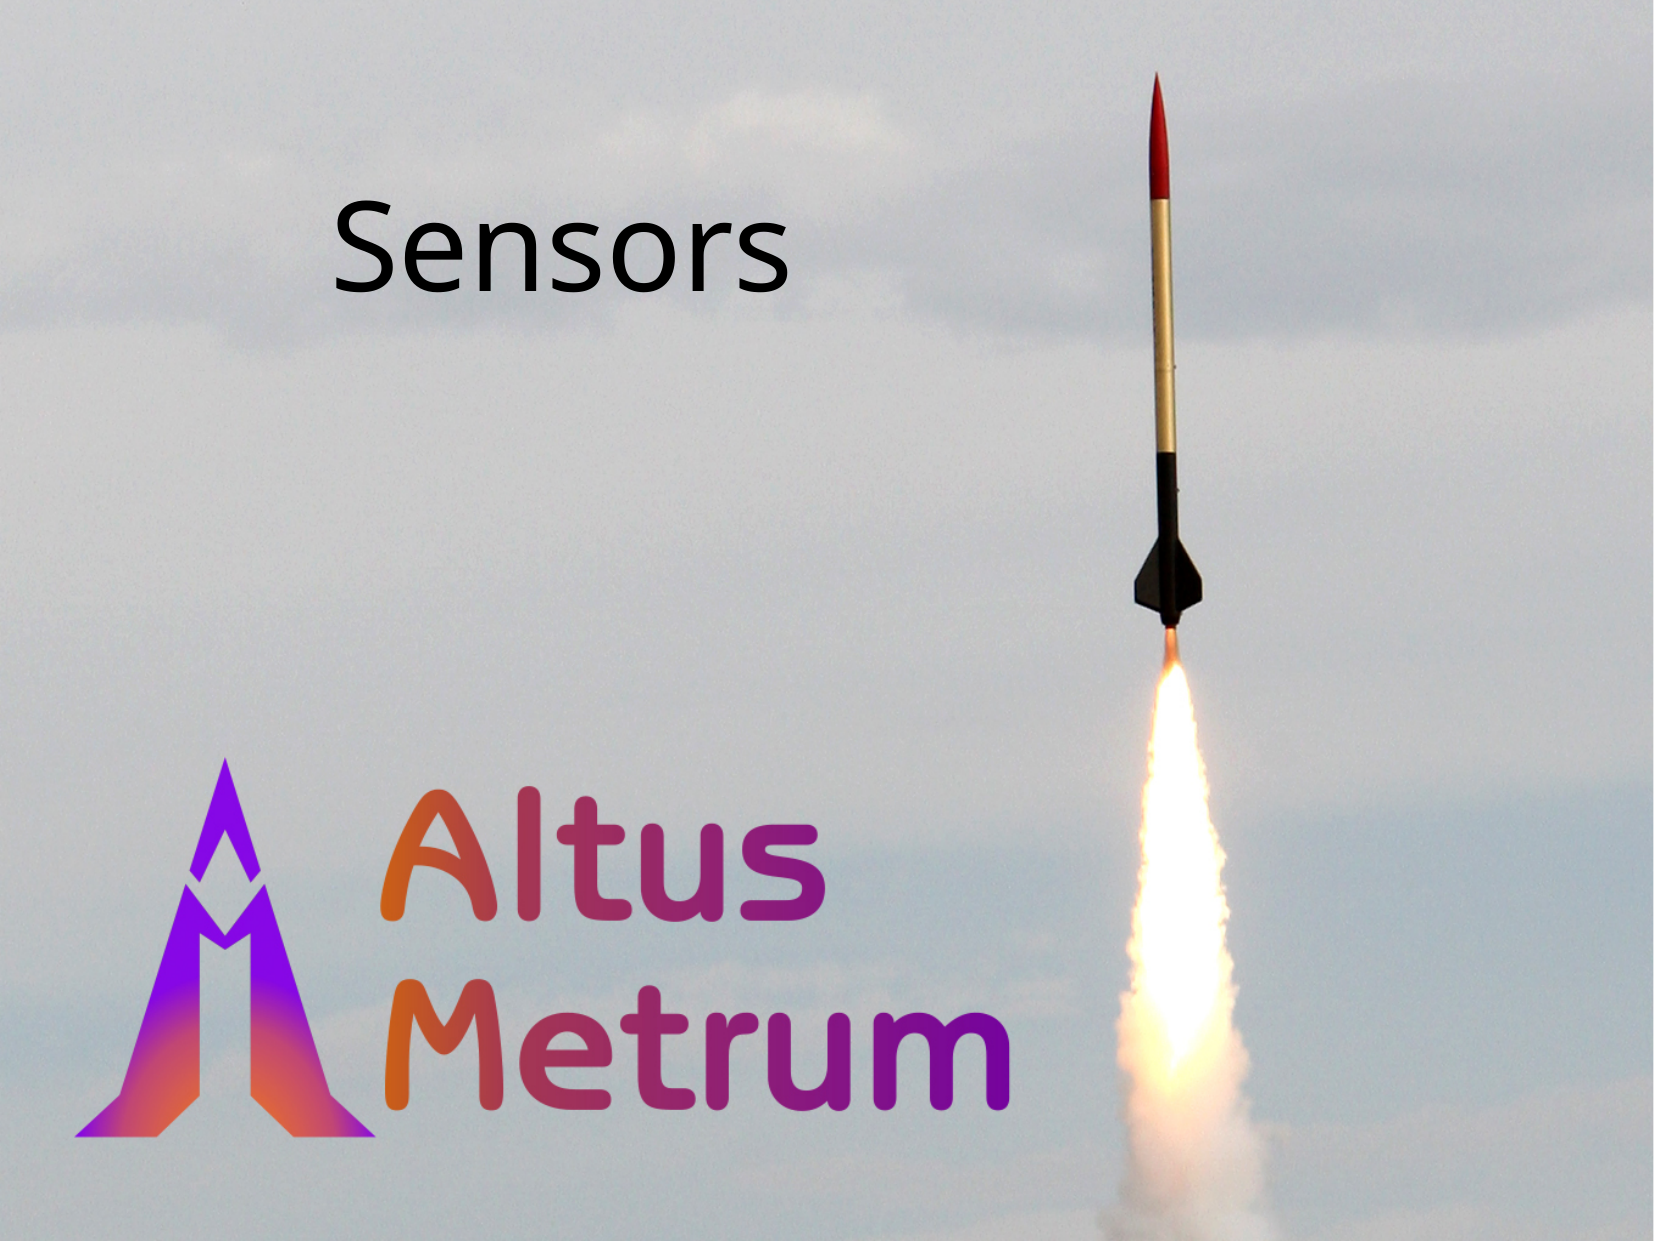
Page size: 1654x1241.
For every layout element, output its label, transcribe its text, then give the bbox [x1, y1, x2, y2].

text_box Sensors [74, 150, 1051, 311]
picture [0, 0, 1654, 1241]
